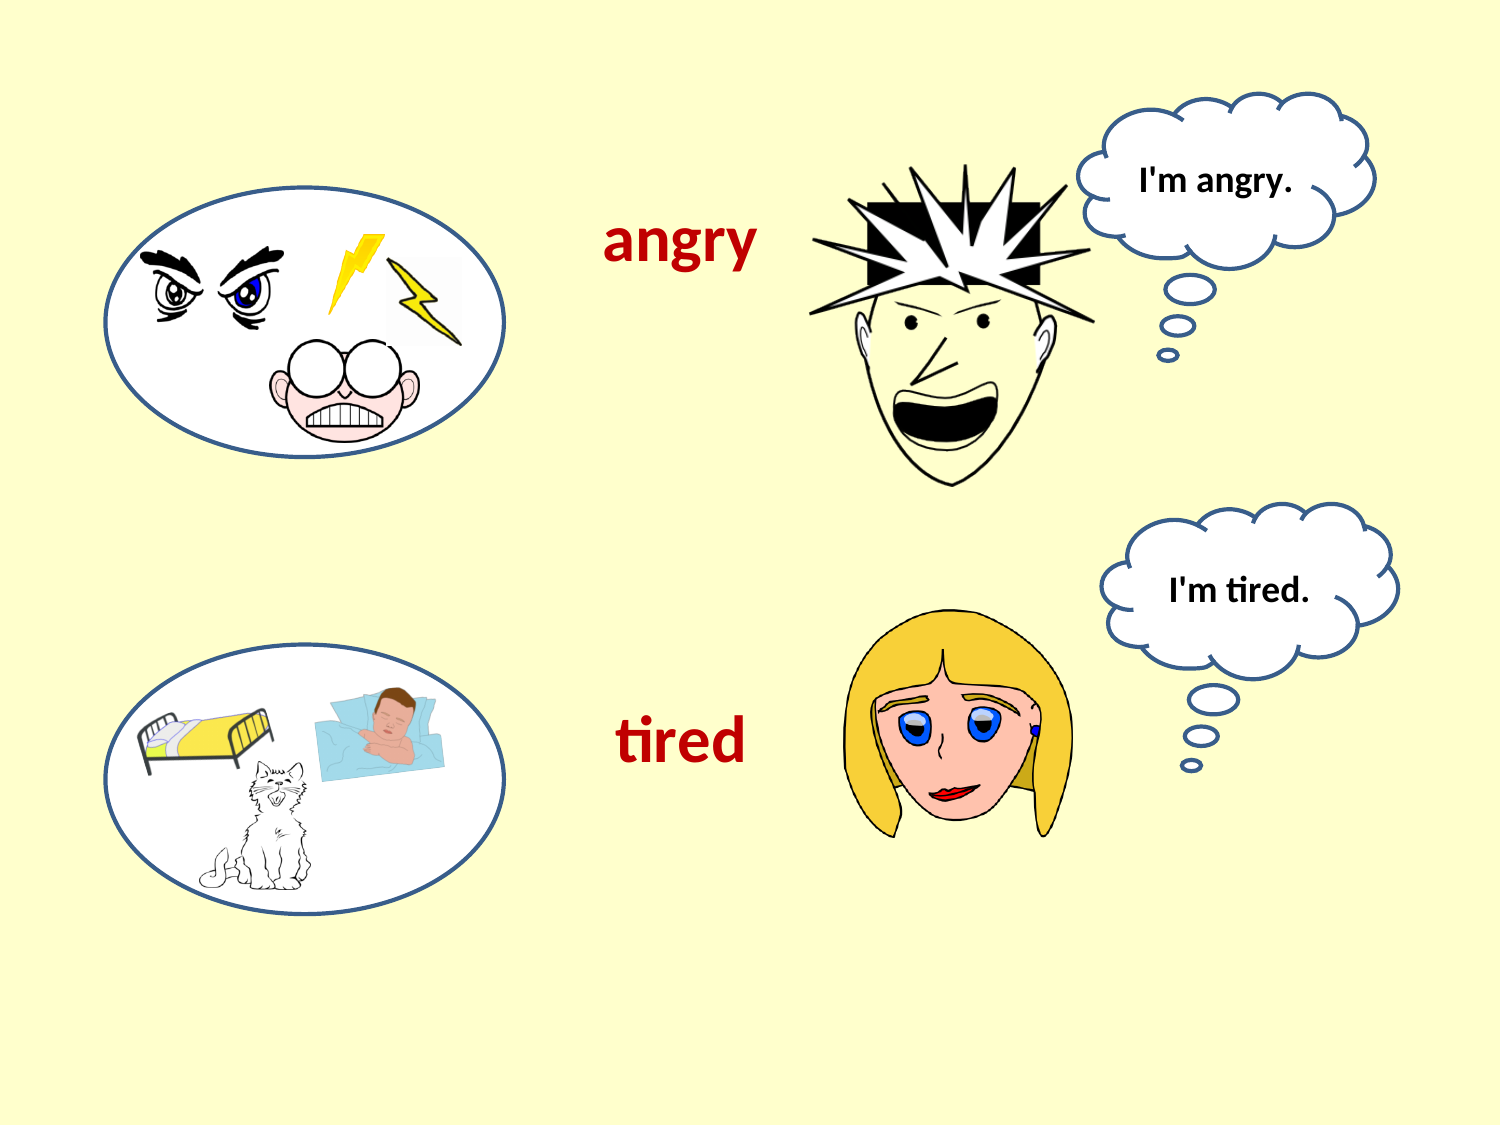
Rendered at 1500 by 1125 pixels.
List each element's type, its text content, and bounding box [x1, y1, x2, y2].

list tired [75, 398, 1426, 1006]
text_box I'm angry. [1161, 316, 1195, 336]
text_box [105, 644, 504, 915]
text_box I'm angry. [1165, 274, 1215, 305]
picture [843, 609, 1073, 838]
picture [808, 163, 1096, 487]
picture [140, 246, 284, 330]
text_box I'm angry. [1158, 349, 1178, 361]
picture [328, 234, 385, 315]
picture [132, 685, 311, 890]
text_box I'm tired. [1184, 726, 1218, 746]
title angry [75, 45, 1426, 376]
text_box I'm tired. [1188, 685, 1239, 715]
text_box [105, 187, 504, 458]
text_box I'm tired. [1181, 759, 1202, 772]
text_box I'm tired. [1101, 503, 1399, 680]
picture [269, 257, 462, 443]
text_box I'm angry. [1082, 93, 1375, 269]
picture [311, 682, 445, 783]
